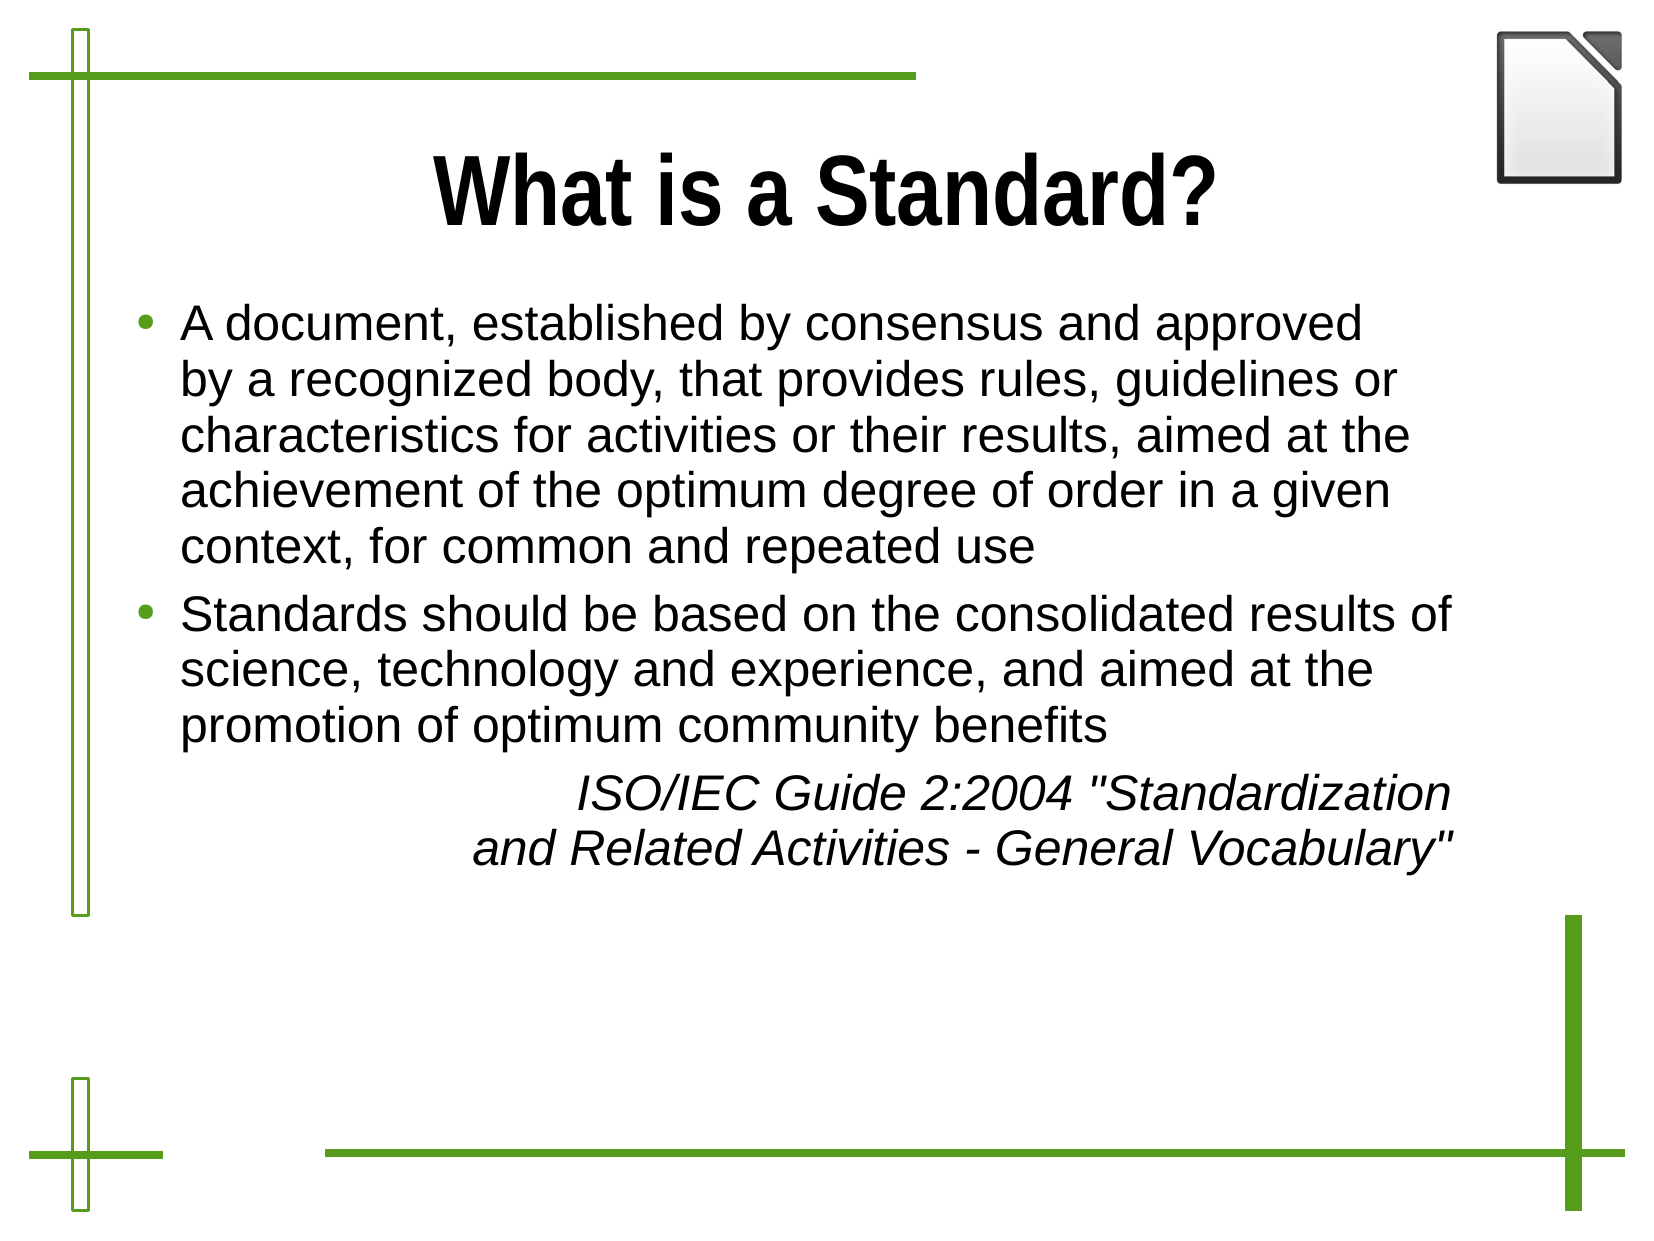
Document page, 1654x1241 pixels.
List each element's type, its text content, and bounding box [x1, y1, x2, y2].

list A document, established by consensus and approved by a recognized body, that provides rules, guidelines or characteristics for activities or their results, aimed at the achievement of the optimum degree of order in a given context, for common and repeated use Standards should be based on the consolidated results of science, technology and experience, and aimed at the promotion of optimum community benefits ISO/IEC Guide 2:2004 "Standardization and Related Activities - General Vocabulary" [118, 295, 1536, 1123]
picture [1494, 29, 1624, 186]
title What is a Standard? [118, 118, 1536, 260]
